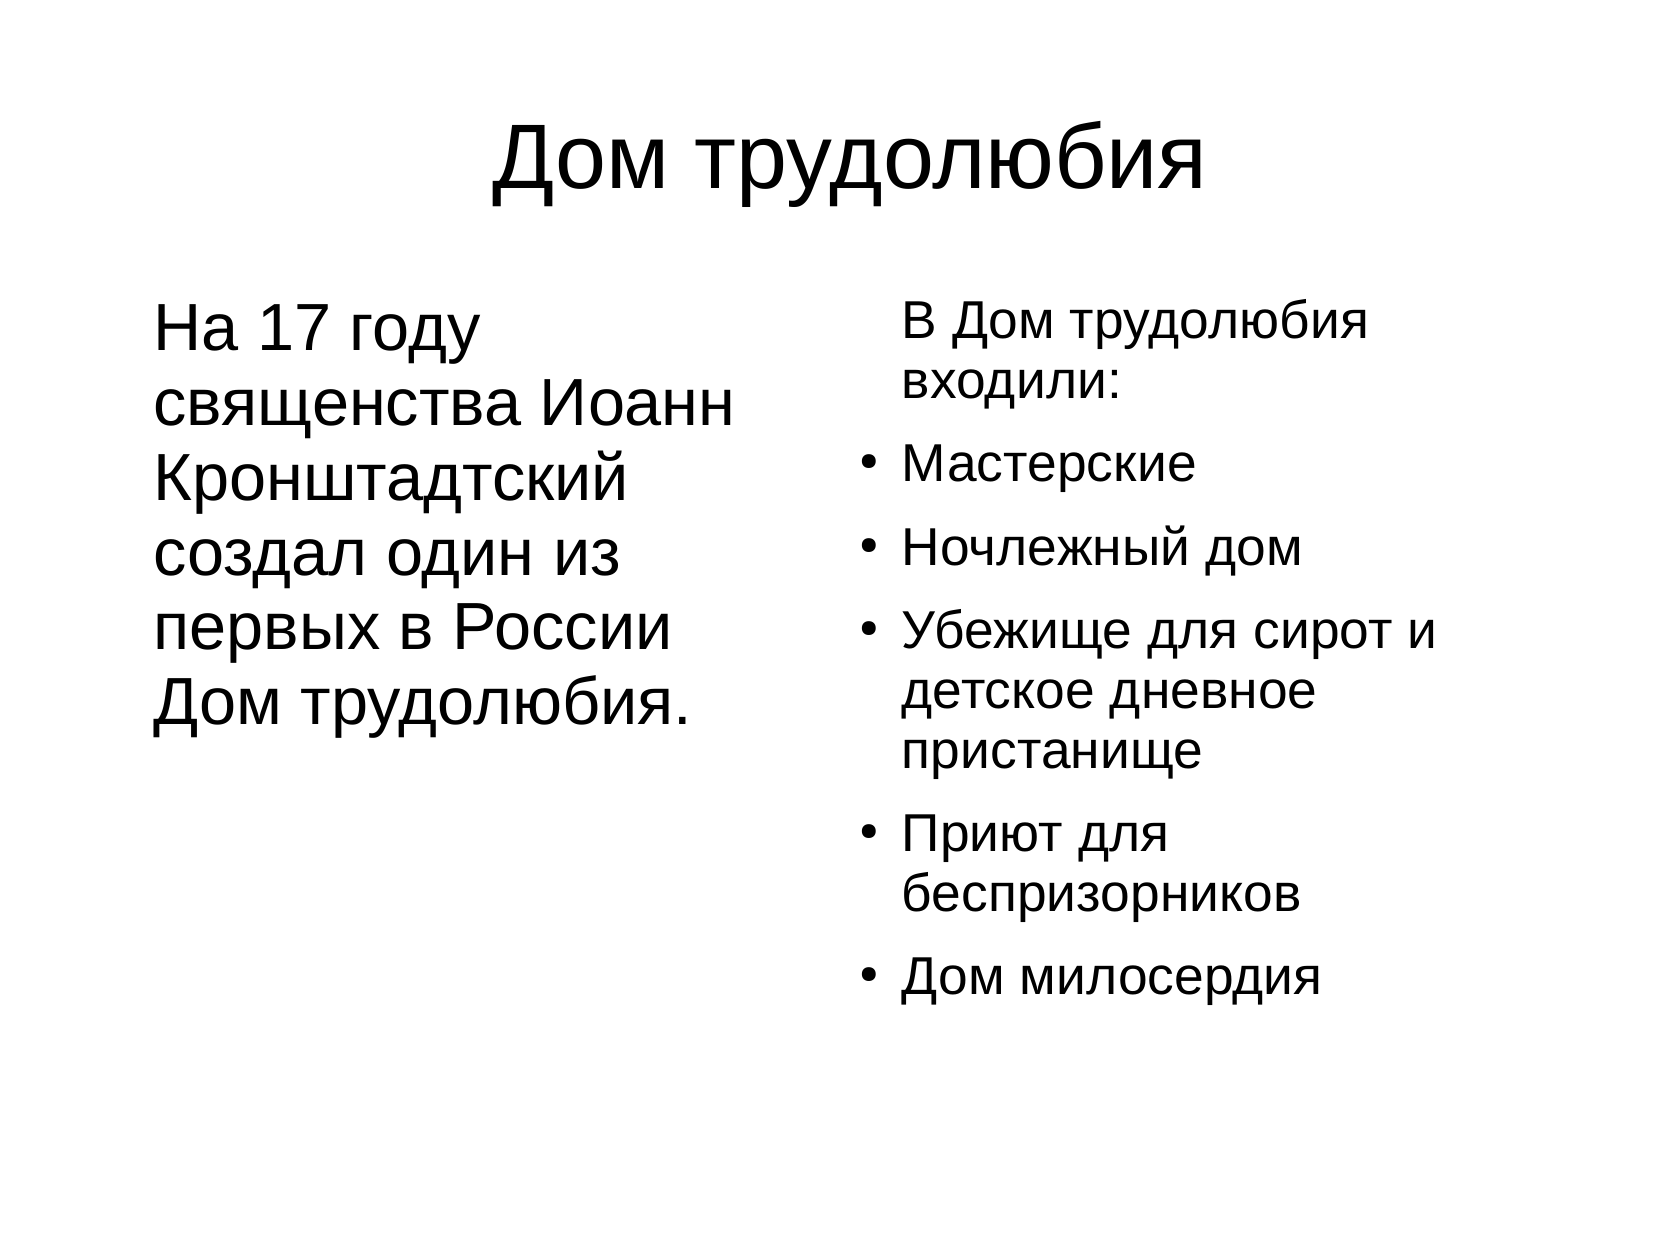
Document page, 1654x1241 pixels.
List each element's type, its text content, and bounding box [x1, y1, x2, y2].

title Дом трудолюбия [106, 52, 1595, 260]
list В Дом трудолюбия входили: Мастерские Ночлежный дом Убежище для сирот и детское дневное пристанище Приют для беспризорников Дом милосердия [845, 290, 1572, 1010]
list На 17 году священства Иоанн Кронштадтский создал один из первых в России Дом трудолюбия. [82, 290, 809, 1010]
